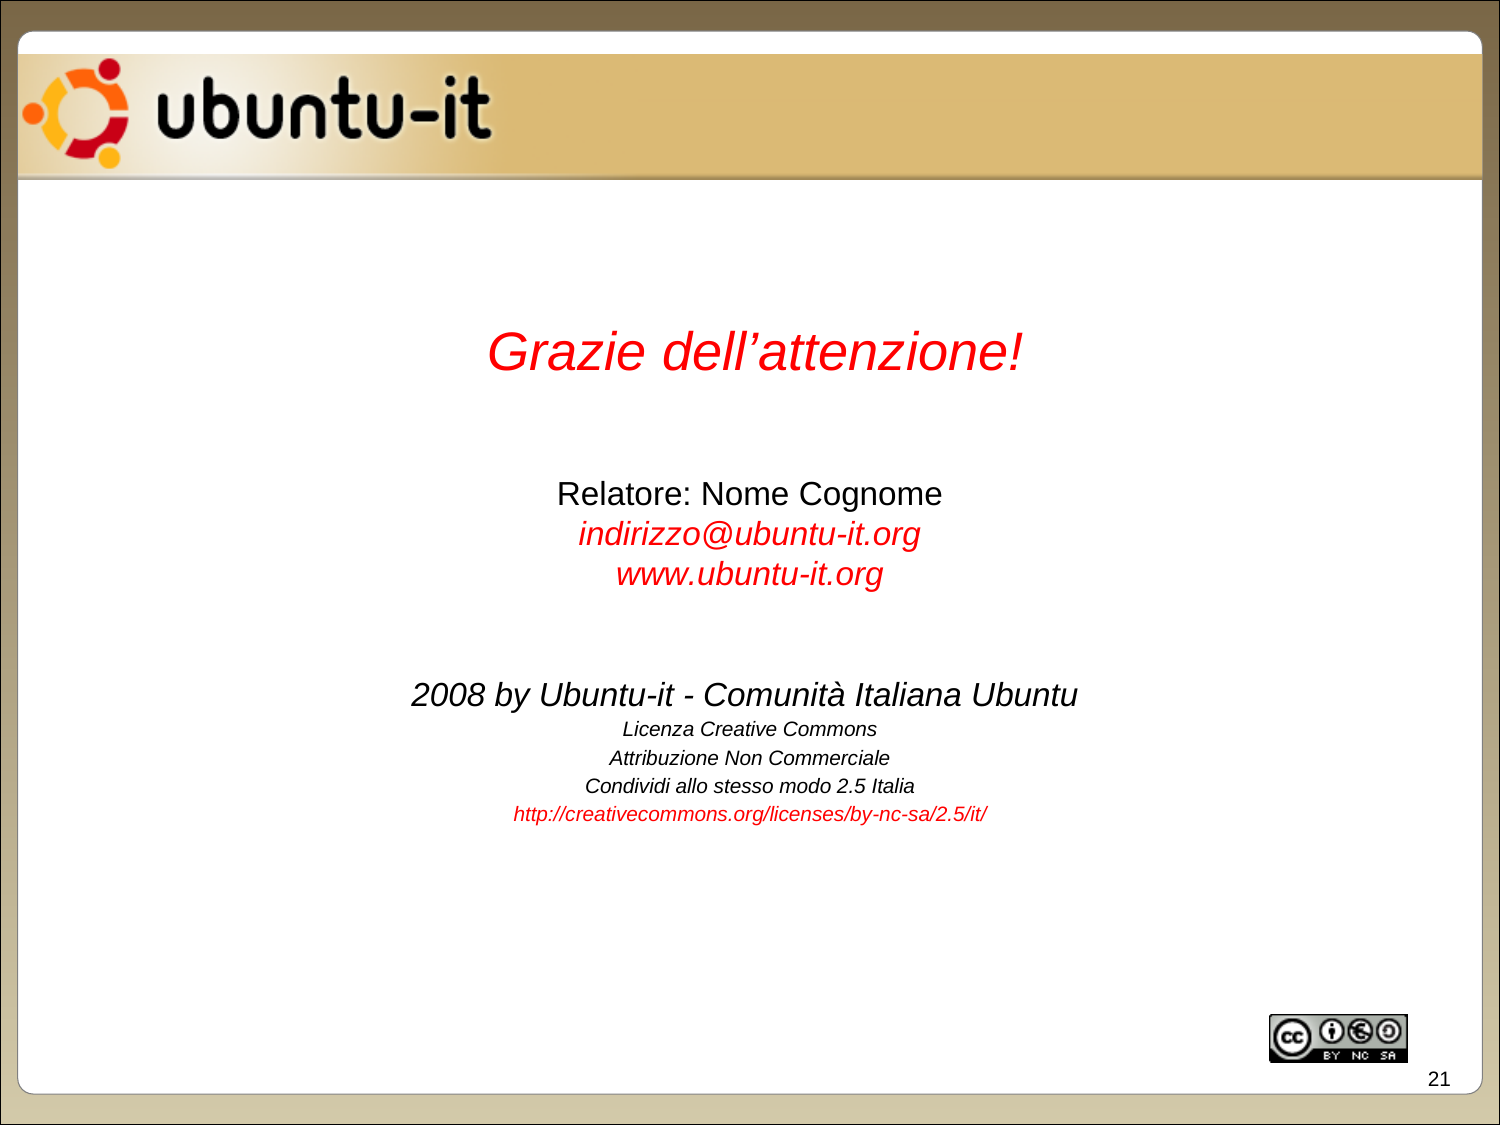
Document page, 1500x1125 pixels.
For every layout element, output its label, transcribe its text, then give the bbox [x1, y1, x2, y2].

list Relatore: Nome Cognome indirizzo@ubuntu-it.org www.ubuntu-it.org 2008 by Ubuntu-it - Comunità Italiana Ubuntu Licenza Creative Commons Attribuzione Non Commerciale Condividi allo stesso modo 2.5 Italia http://creativecommons.org/licenses/by-nc-sa/2.5/it/ [301, 472, 1199, 877]
picture [18, 54, 1483, 180]
title Grazie dell’attenzione! [29, 307, 1483, 392]
picture [1269, 1014, 1408, 1063]
